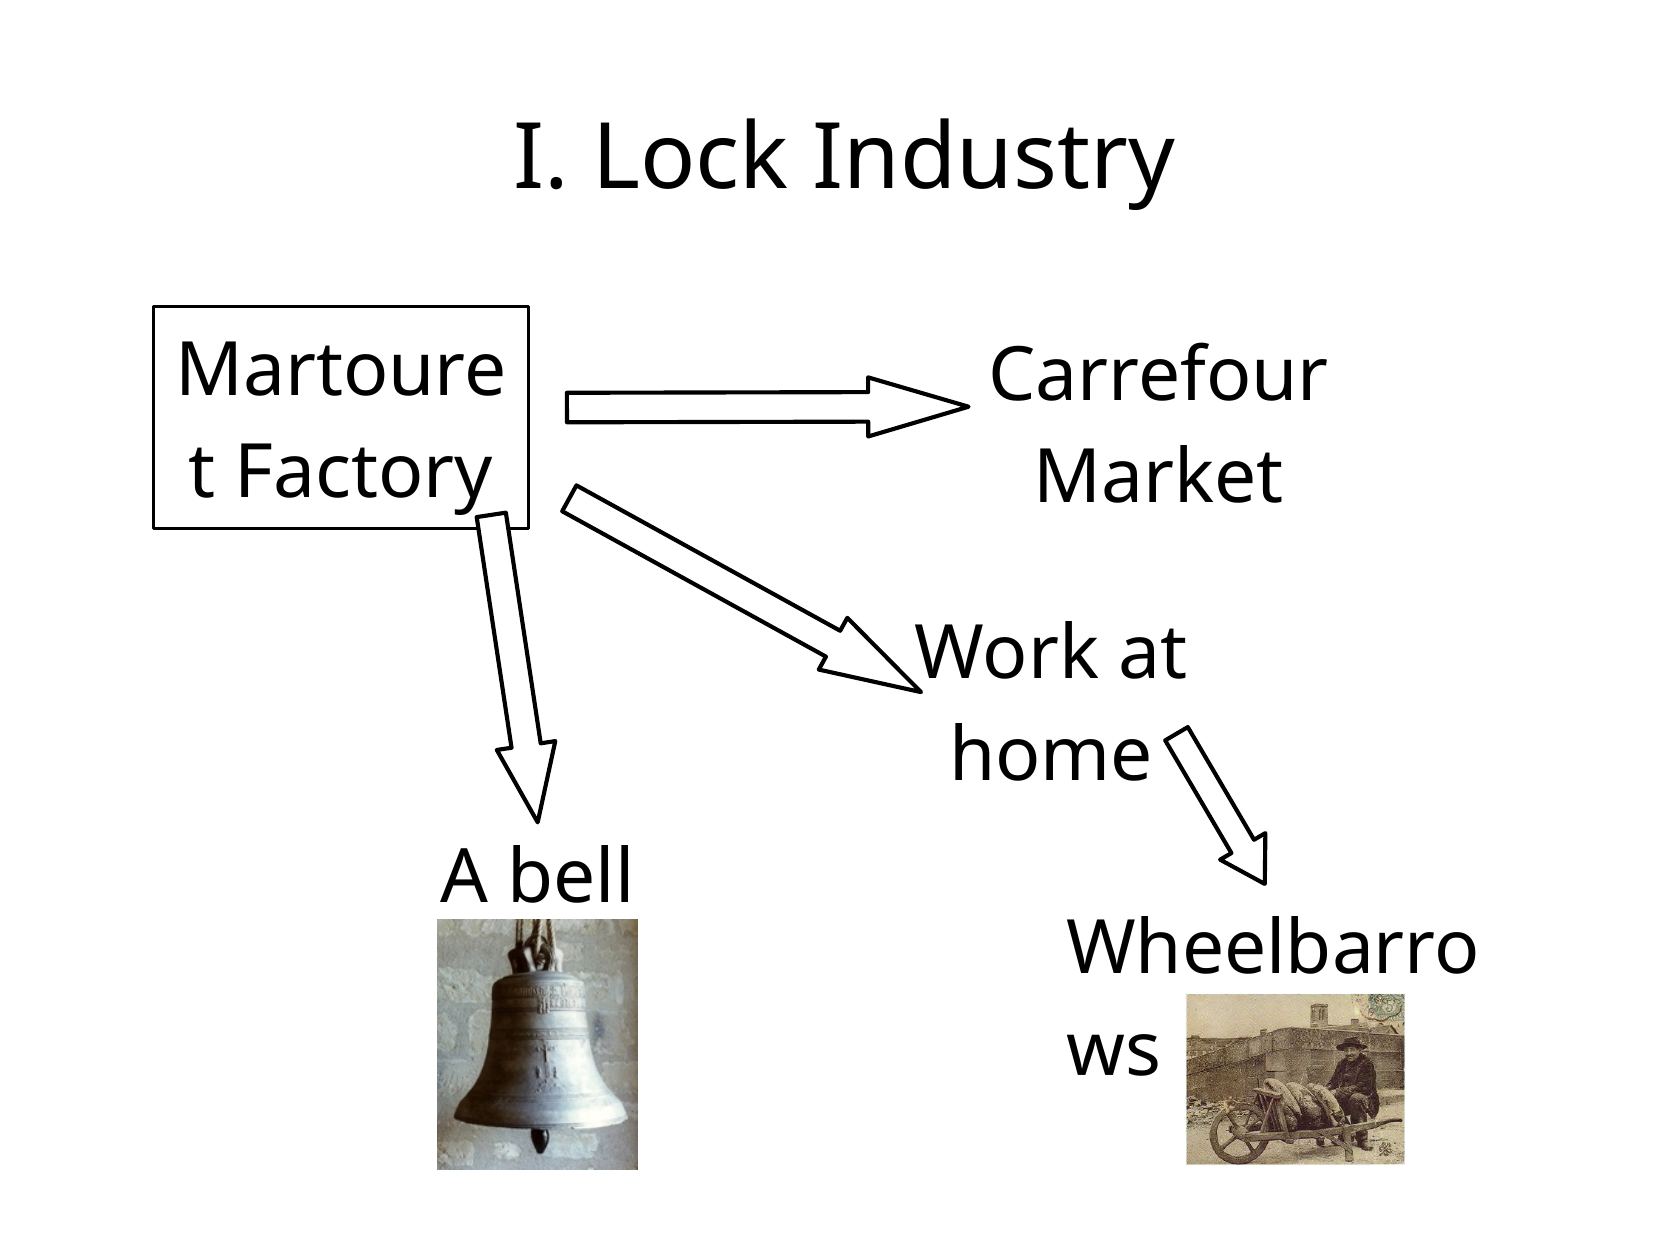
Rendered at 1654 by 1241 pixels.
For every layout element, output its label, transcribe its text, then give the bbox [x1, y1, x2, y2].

text_box A bell [425, 814, 674, 915]
text_box [562, 485, 922, 693]
text_box [1165, 727, 1266, 884]
text_box Wheelbarrows [1051, 885, 1548, 993]
text_box Work at home [862, 590, 1241, 776]
picture [437, 919, 638, 1170]
text_box Martouret Factory [153, 306, 529, 494]
title I. Lock Industry [82, 49, 1571, 257]
text_box [476, 512, 556, 814]
text_box Carrefour Market [970, 313, 1348, 498]
text_box [566, 377, 969, 437]
picture [1185, 992, 1406, 1166]
subtitle [82, 290, 1571, 1010]
